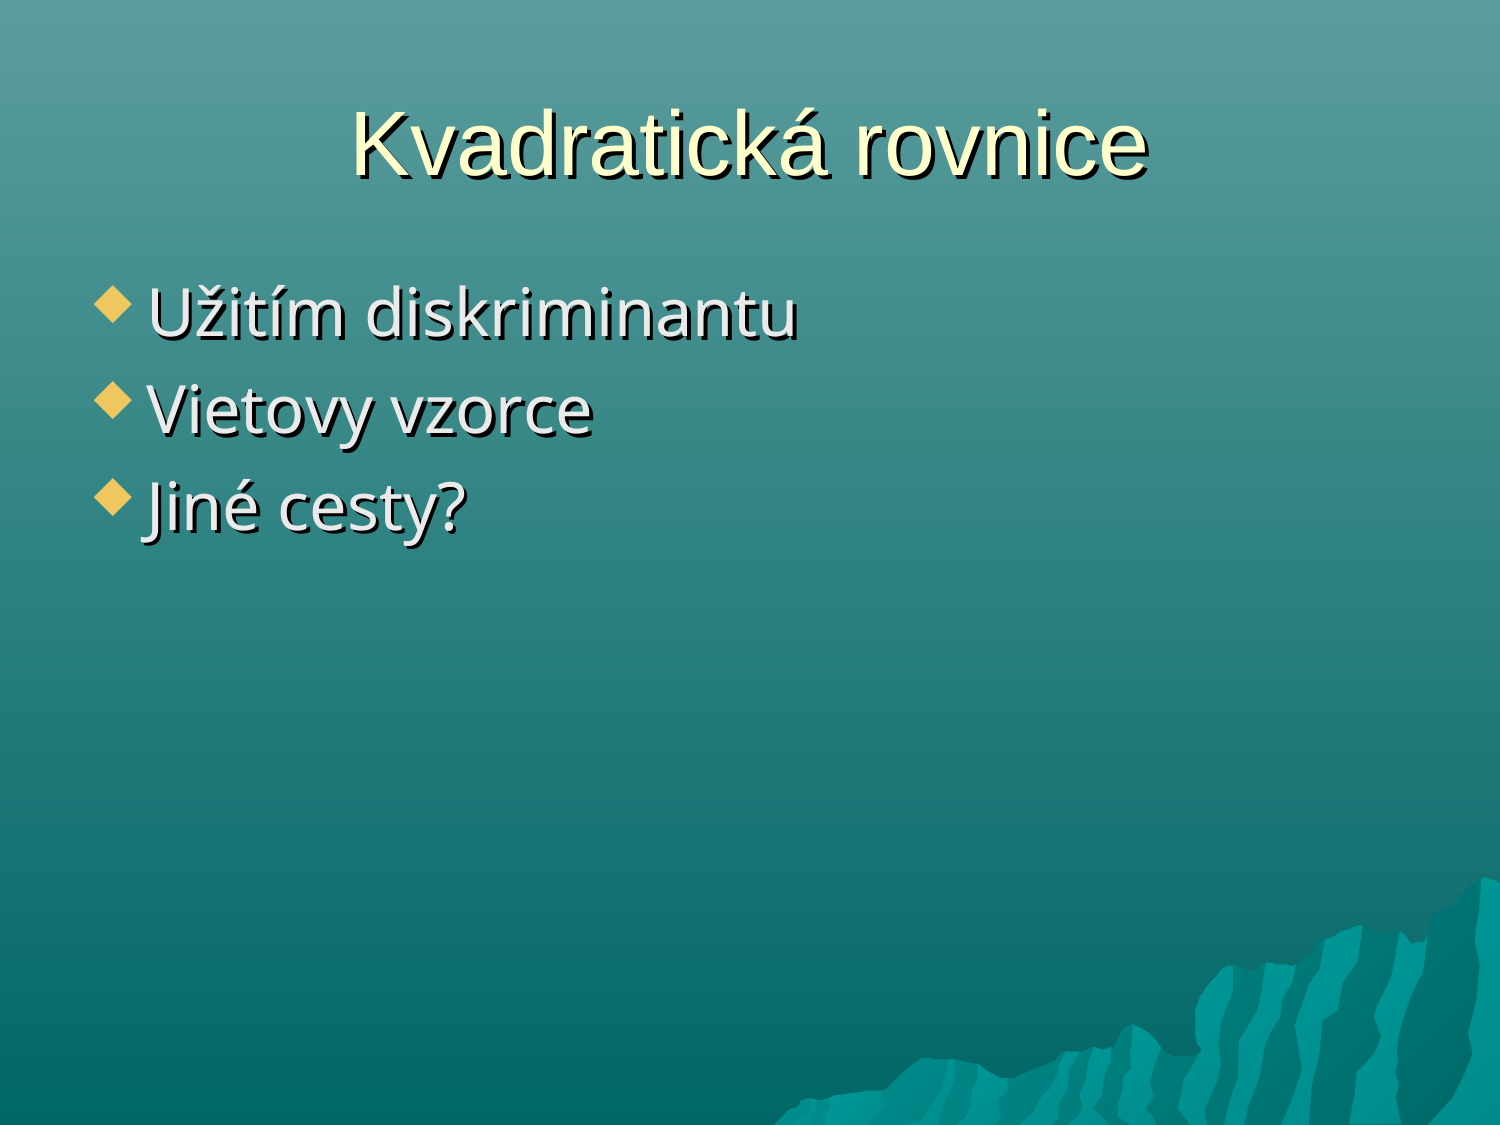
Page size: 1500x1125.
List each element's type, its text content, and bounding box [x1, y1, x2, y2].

list Užitím diskriminantu Vietovy vzorce Jiné cesty? [75, 262, 1426, 1006]
title Kvadratická rovnice [75, 45, 1426, 233]
